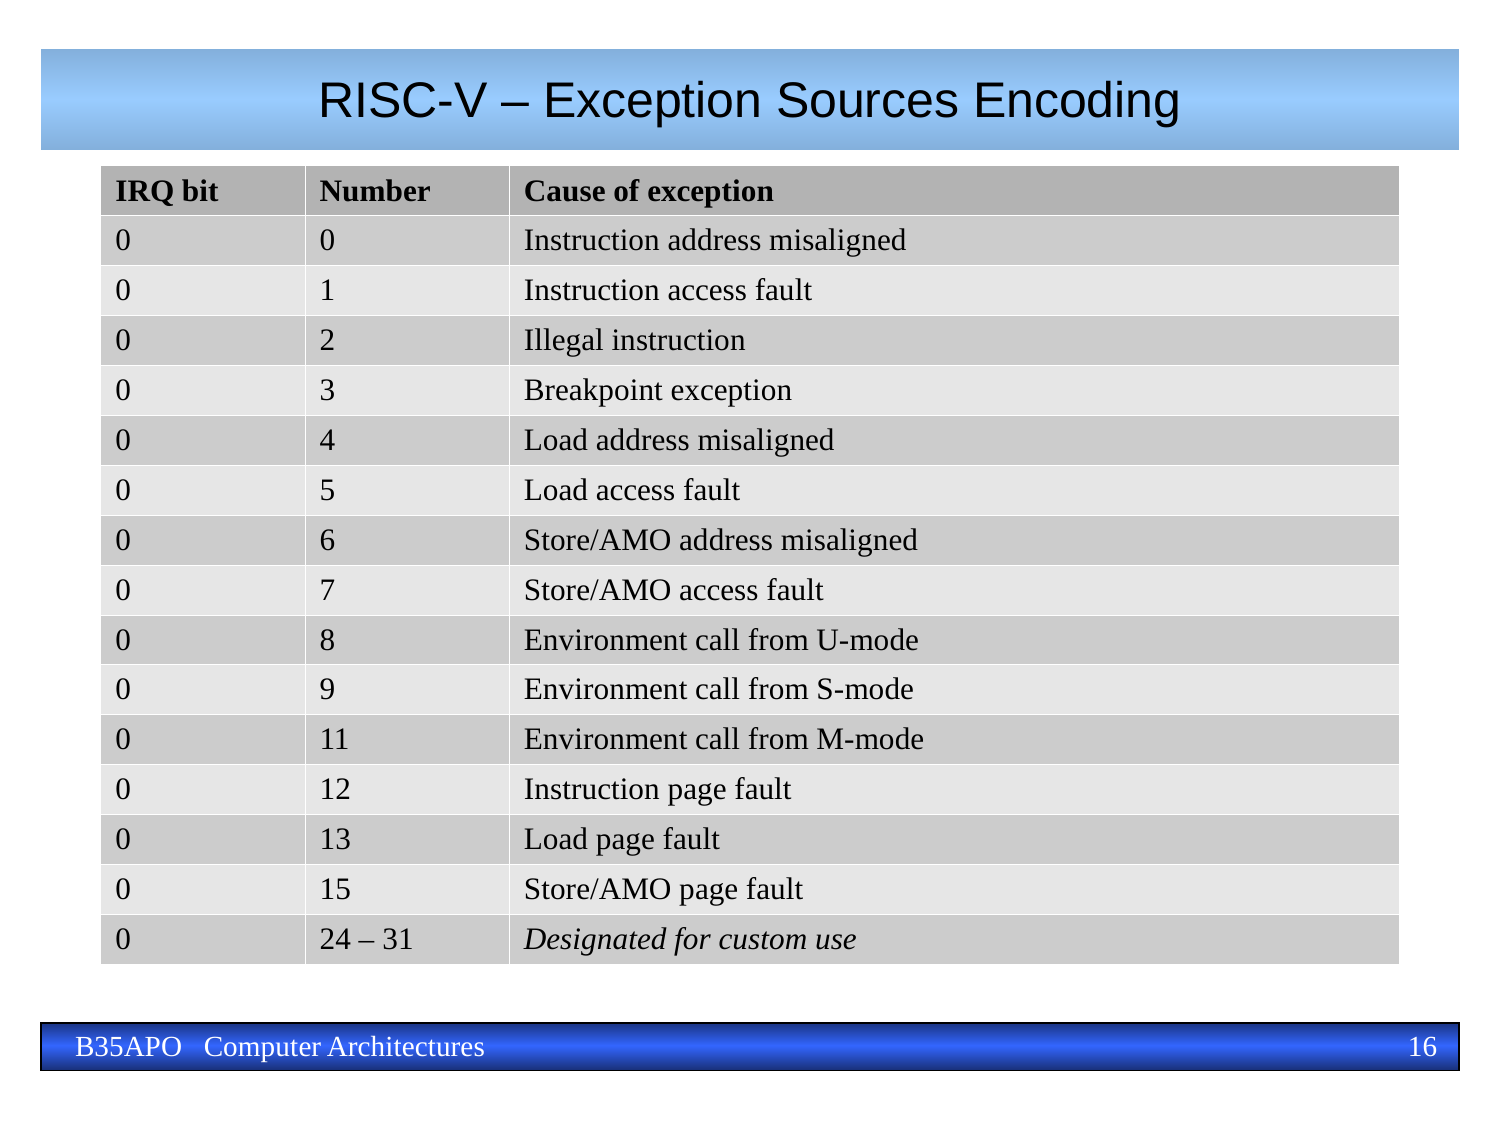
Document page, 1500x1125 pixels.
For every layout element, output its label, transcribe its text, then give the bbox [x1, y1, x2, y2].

table_cell 13 [306, 815, 509, 864]
table_cell 5 [306, 466, 509, 515]
table_cell Instruction access fault [510, 266, 1399, 315]
table_cell 2 [306, 316, 509, 365]
table_cell 0 [101, 266, 305, 315]
table_cell 0 [101, 416, 305, 465]
table_cell 9 [306, 665, 509, 714]
table_cell 0 [101, 765, 305, 814]
table_cell 3 [306, 366, 509, 415]
table_cell 0 [101, 516, 305, 565]
table_cell 8 [306, 616, 509, 664]
table_cell 24 – 31 [306, 915, 509, 964]
table_cell Instruction page fault [510, 765, 1399, 814]
table_cell Illegal instruction [510, 316, 1399, 365]
table_cell 12 [306, 765, 509, 814]
table_header Number [306, 166, 509, 215]
table_cell Load address misaligned [510, 416, 1399, 465]
table_cell Environment call from S-mode [510, 665, 1399, 714]
table_cell Environment call from M-mode [510, 715, 1399, 764]
table_cell 0 [101, 616, 305, 664]
table_header IRQ bit [101, 166, 305, 215]
table_cell 0 [101, 466, 305, 515]
table_cell 0 [101, 915, 305, 964]
table_cell 15 [306, 865, 509, 914]
table_cell Store/AMO access fault [510, 566, 1399, 615]
table_cell 0 [101, 865, 305, 914]
table_cell Store/AMO page fault [510, 865, 1399, 914]
title RISC-V – Exception Sources Encoding [41, 49, 1459, 150]
table_cell 1 [306, 266, 509, 315]
table_cell 0 [101, 815, 305, 864]
table_cell 0 [101, 715, 305, 764]
table_cell Instruction address misaligned [510, 216, 1399, 265]
table_cell 6 [306, 516, 509, 565]
table_cell 0 [101, 216, 305, 265]
table_cell 0 [101, 366, 305, 415]
table_cell Load access fault [510, 466, 1399, 515]
table_cell Environment call from U-mode [510, 616, 1399, 664]
table_cell 0 [101, 566, 305, 615]
table_cell Designated for custom use [510, 915, 1399, 964]
table_cell 7 [306, 566, 509, 615]
table_cell 0 [306, 216, 509, 265]
table_cell Store/AMO address misaligned [510, 516, 1399, 565]
table_cell 11 [306, 715, 509, 764]
table_cell 0 [101, 665, 305, 714]
table_cell 4 [306, 416, 509, 465]
table_cell Load page fault [510, 815, 1399, 864]
table_header Cause of exception [510, 166, 1399, 215]
table_cell 0 [101, 316, 305, 365]
table_cell Breakpoint exception [510, 366, 1399, 415]
